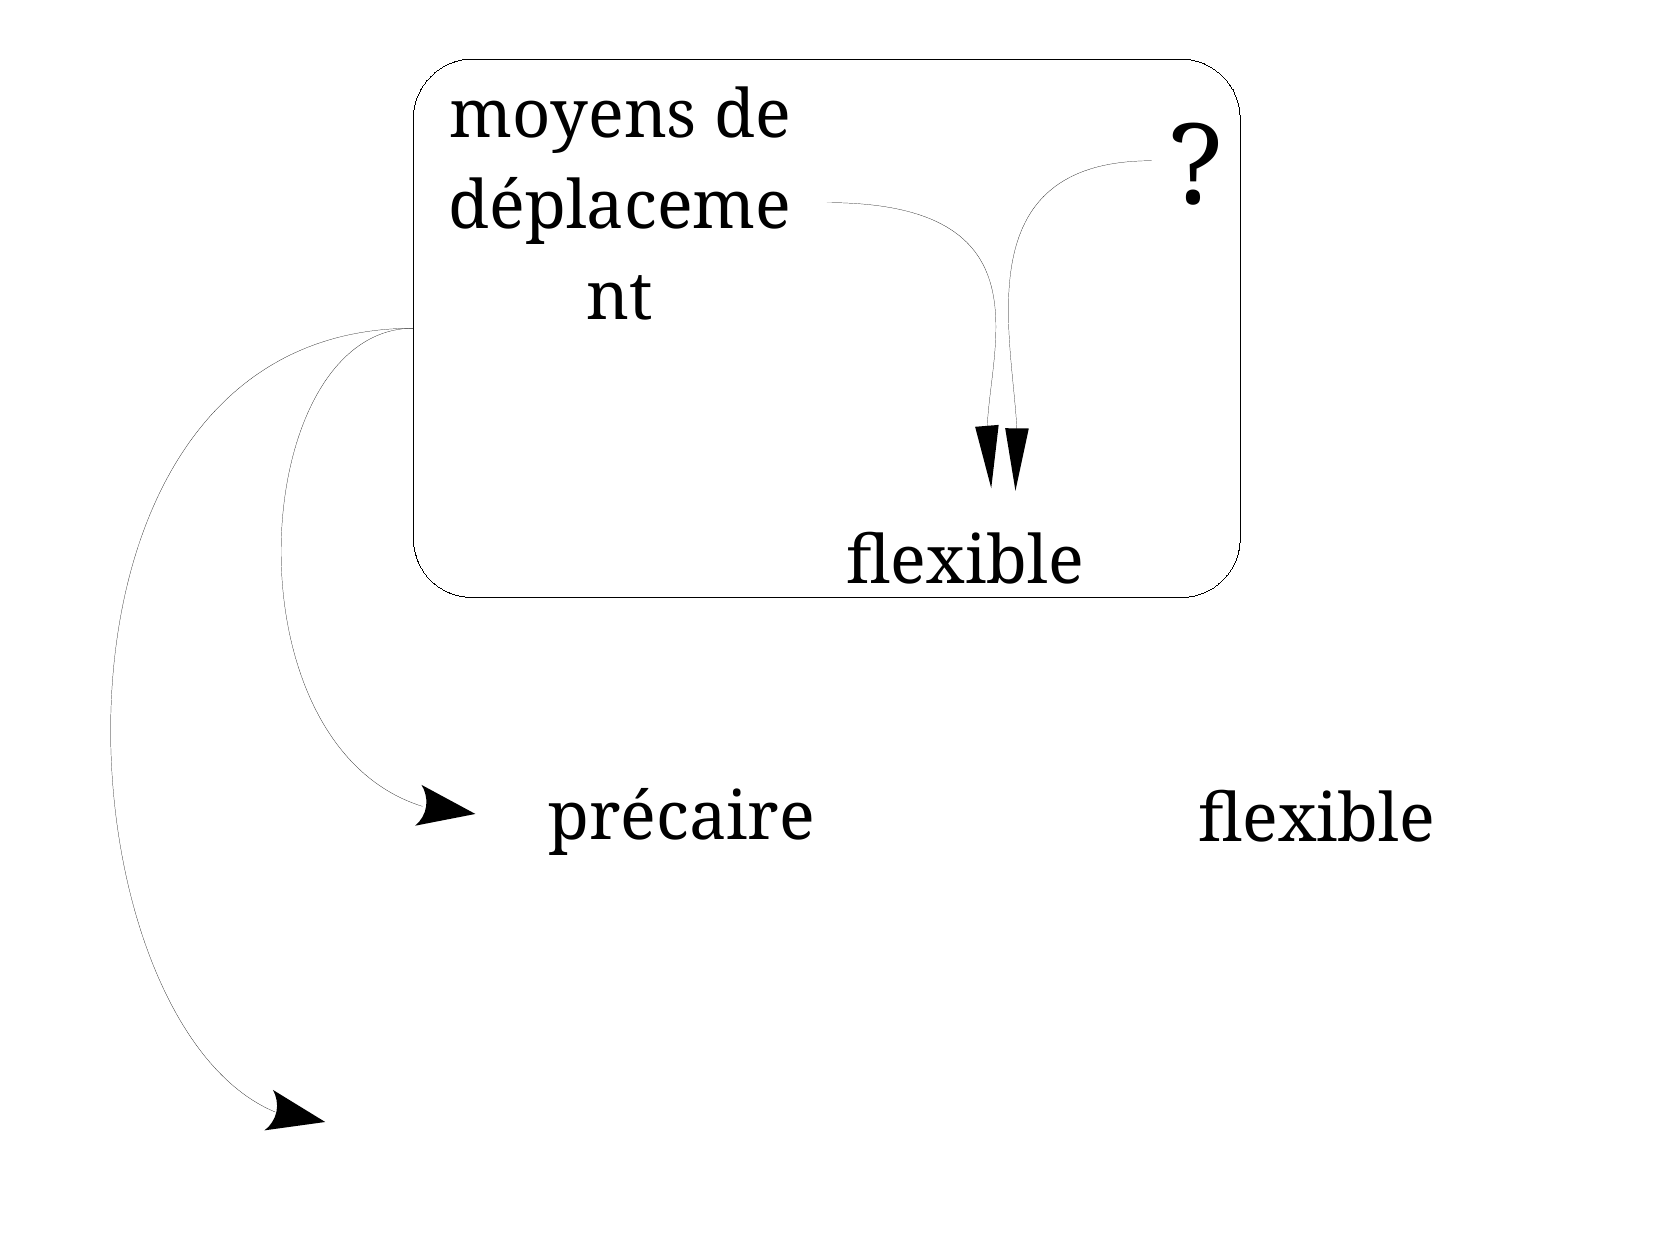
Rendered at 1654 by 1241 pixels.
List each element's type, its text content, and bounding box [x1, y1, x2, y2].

text_box ? [1151, 76, 1241, 244]
text_box flexible [803, 504, 1128, 610]
text_box flexible [1127, 762, 1506, 868]
text_box moyens de déplacement [413, 59, 827, 254]
text_box précaire [475, 761, 889, 867]
